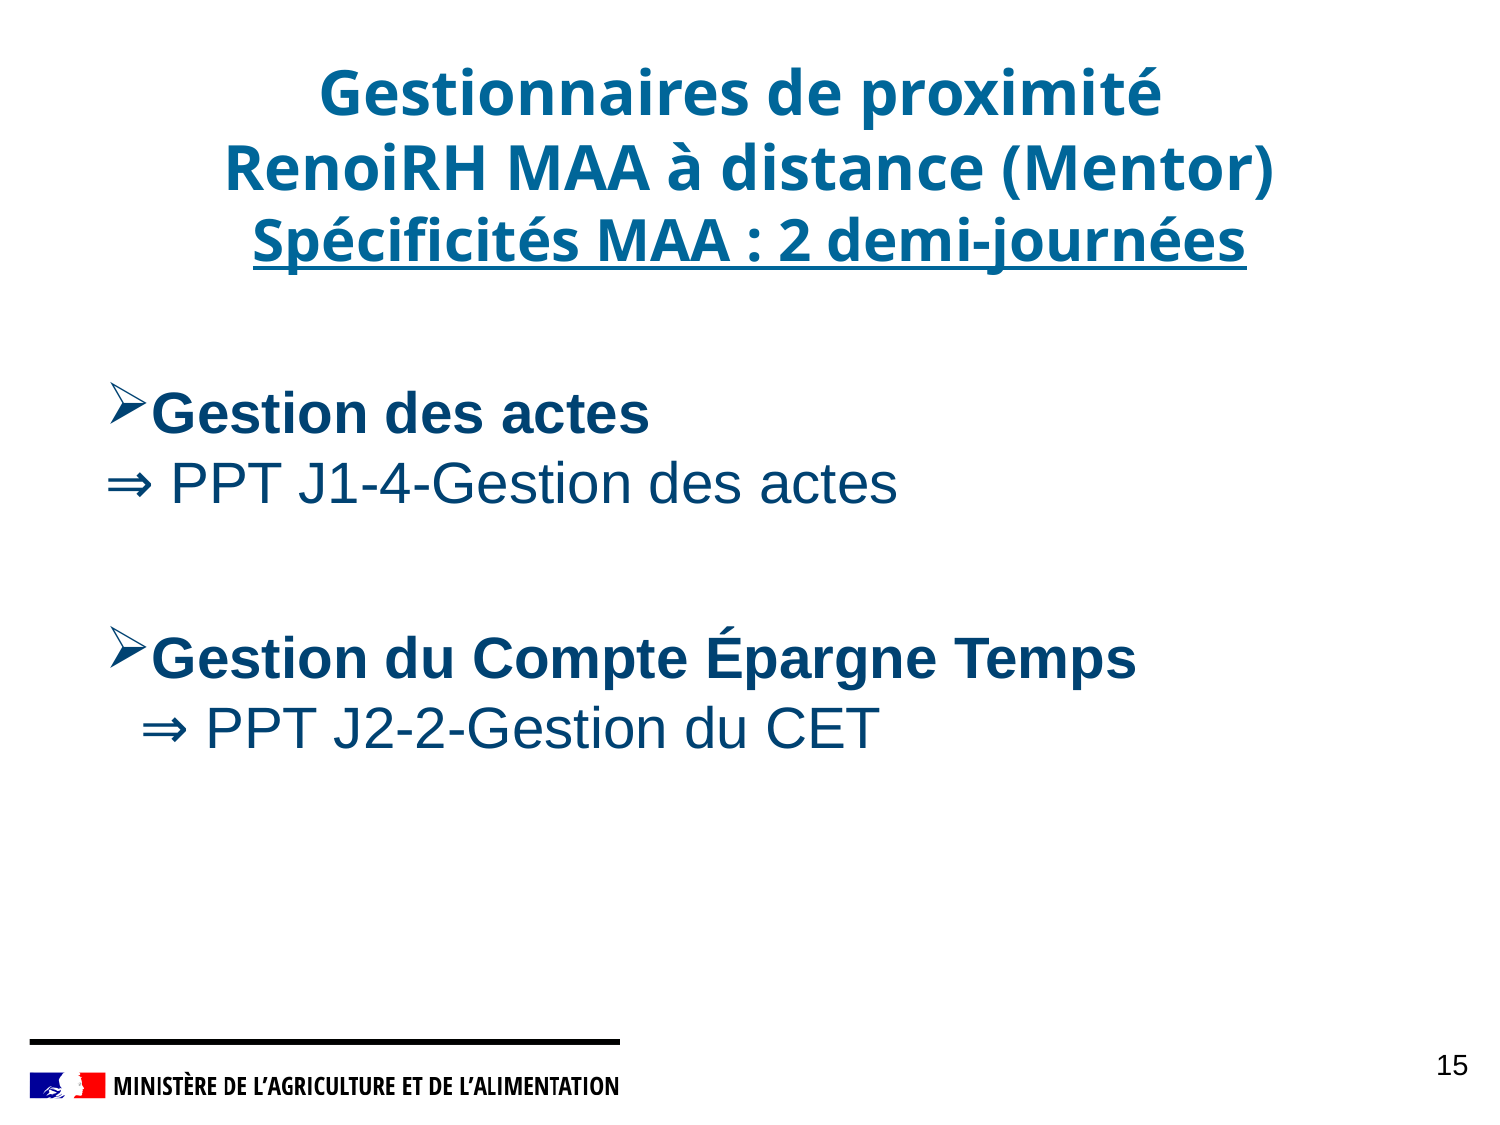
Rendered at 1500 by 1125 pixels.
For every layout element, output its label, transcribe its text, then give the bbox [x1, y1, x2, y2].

picture [29, 1039, 620, 1099]
text_box Gestion des actes ⇒ PPT J1-4-Gestion des actes Gestion du Compte Épargne Temps ⇒ PPT J2-2-Gestion du CET [90, 307, 1460, 1069]
text_box Gestionnaires de proximité RenoiRH MAA à distance (Mentor) Spécificités MAA : 2 demi-journées [41, 89, 1458, 192]
